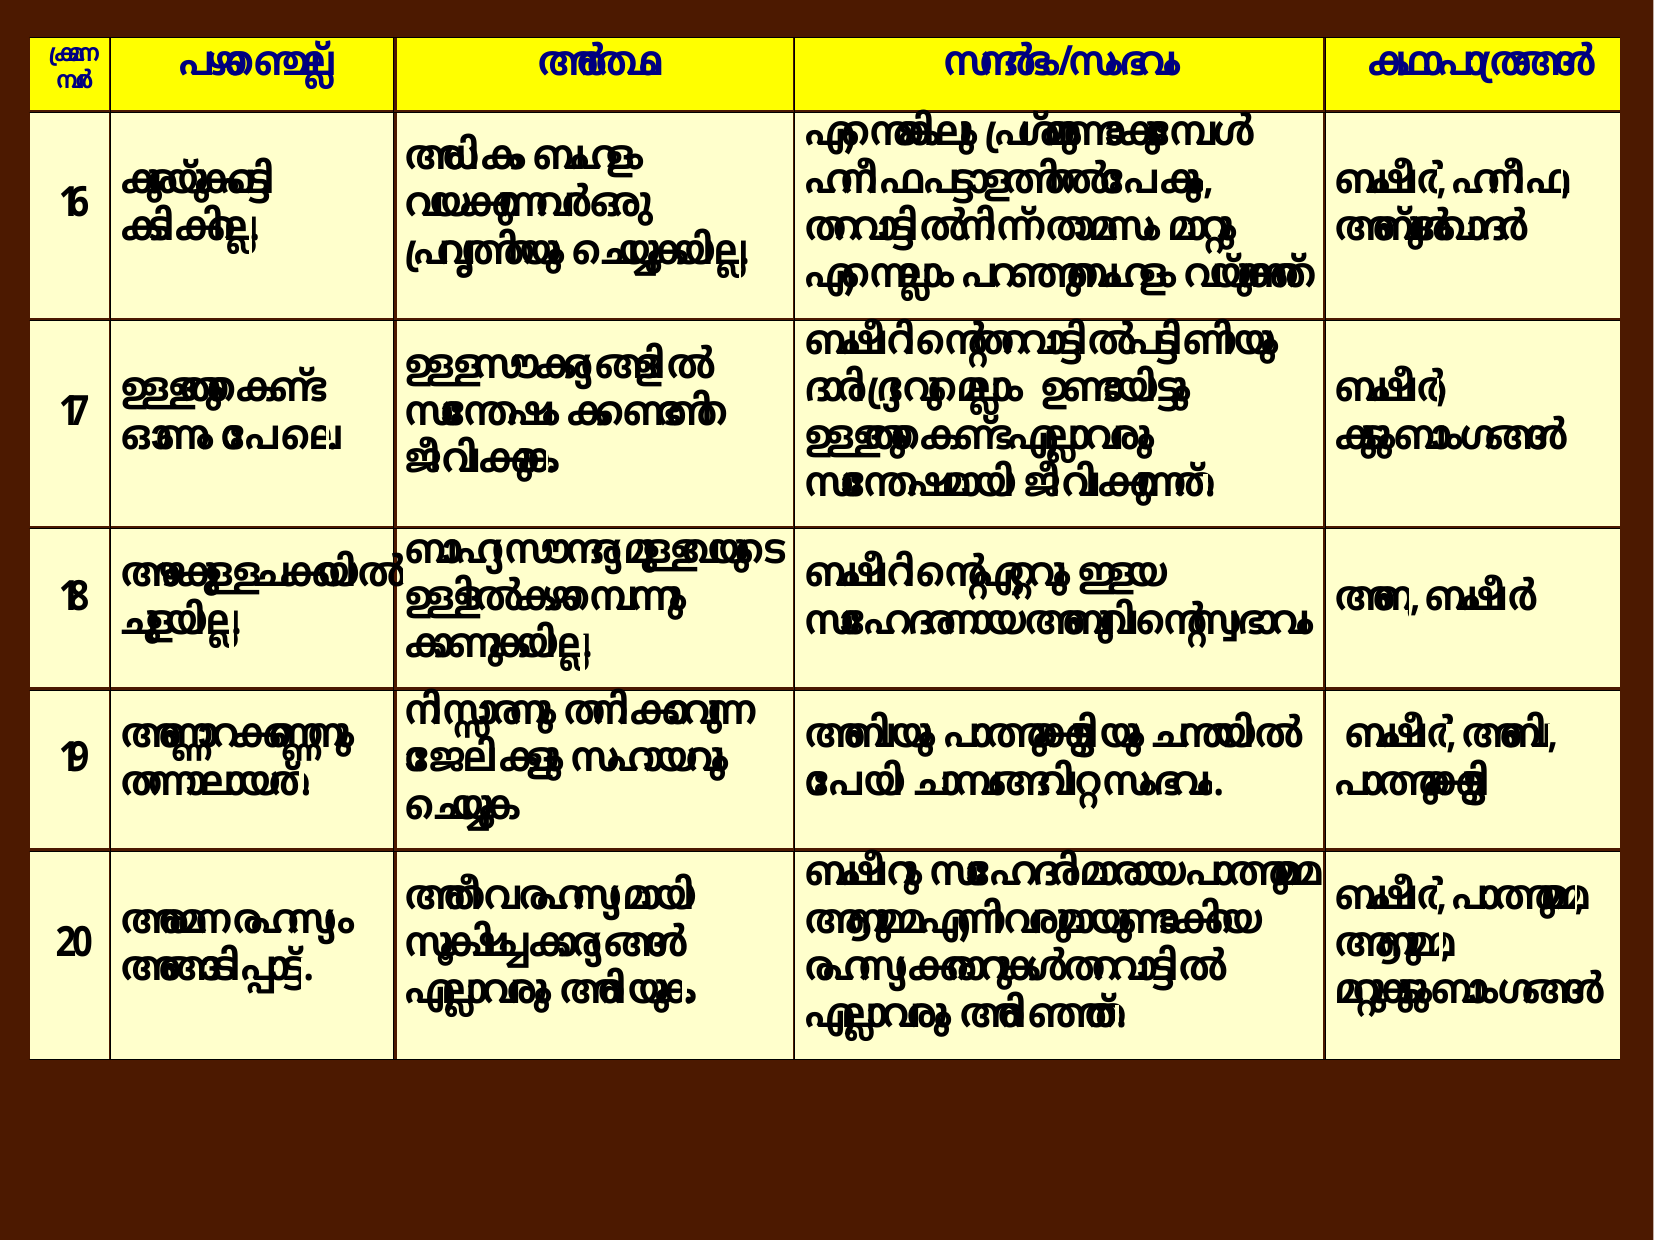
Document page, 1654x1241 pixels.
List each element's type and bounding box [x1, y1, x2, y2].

chart [29, 36, 1620, 1203]
